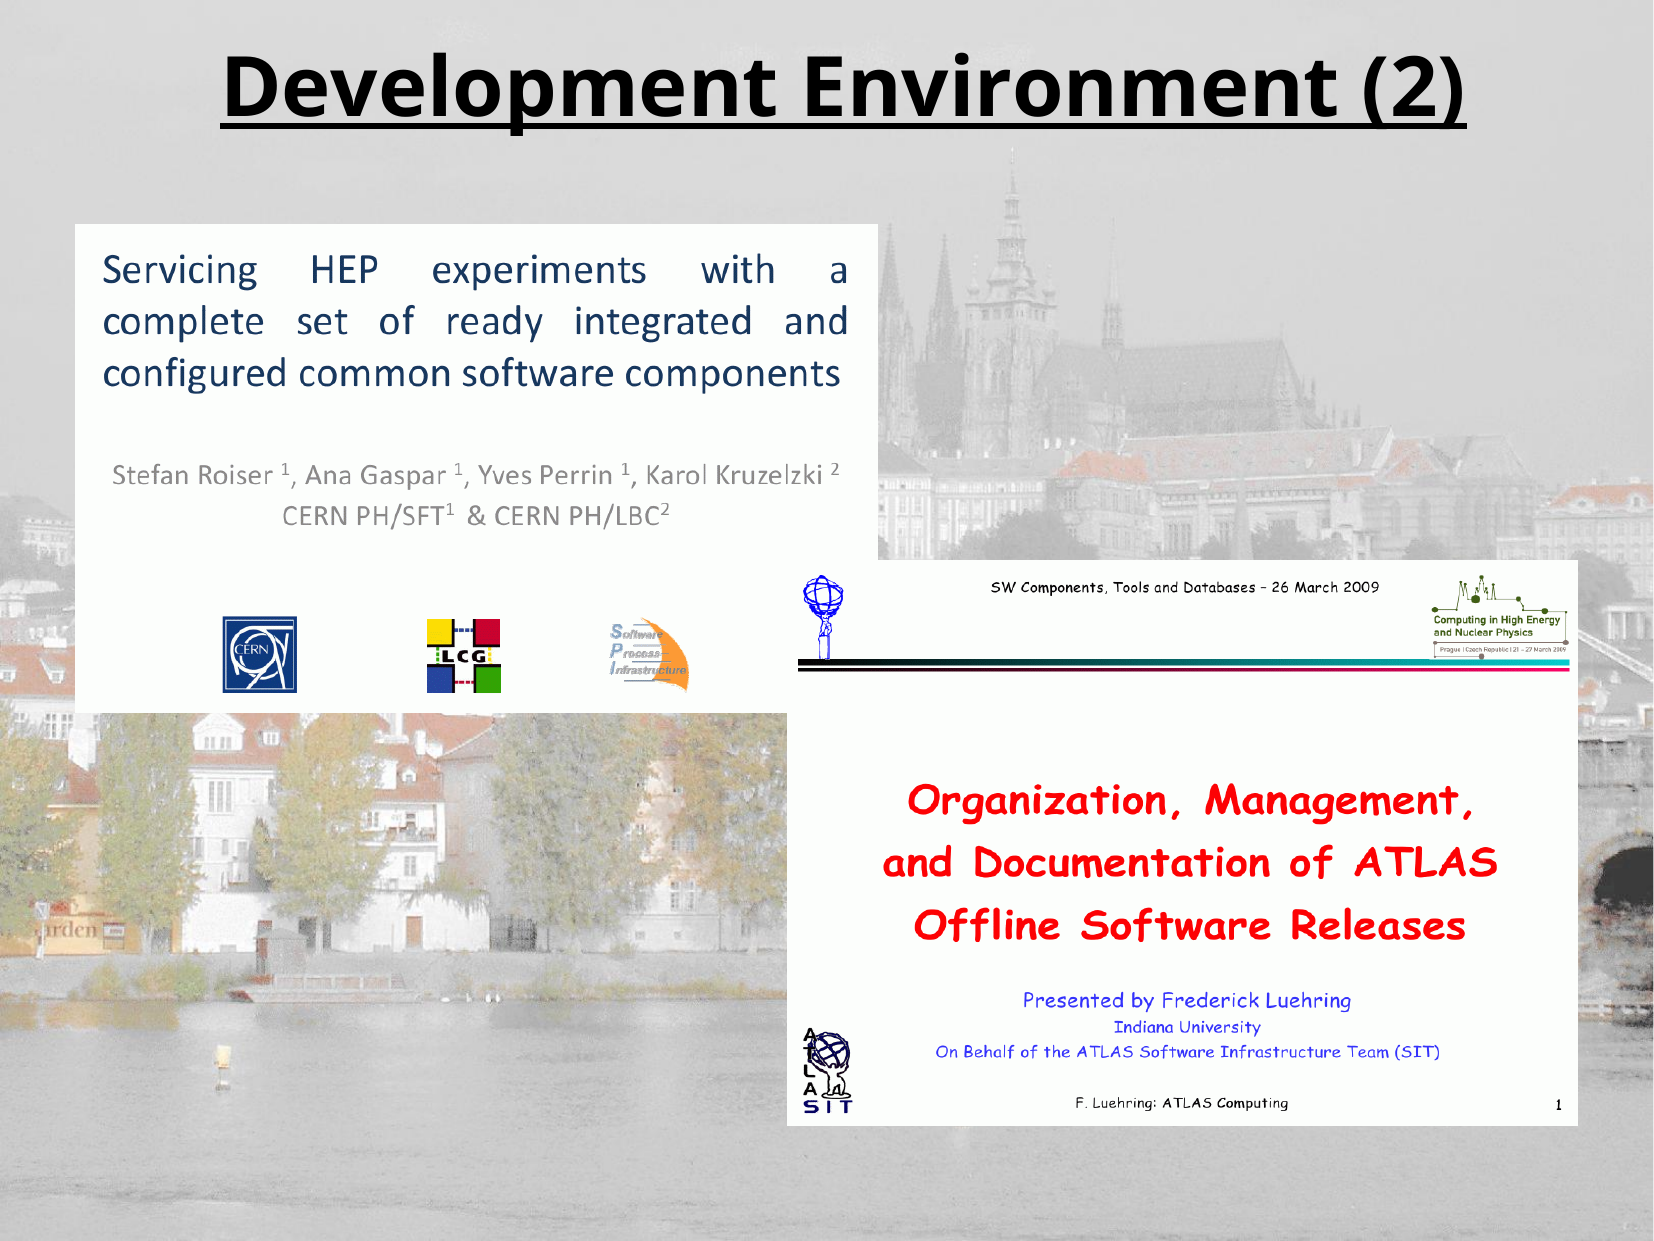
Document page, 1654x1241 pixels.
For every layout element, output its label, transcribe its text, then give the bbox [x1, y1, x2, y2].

picture [0, 0, 1654, 1241]
title Development Environment (2) [149, 0, 1538, 168]
